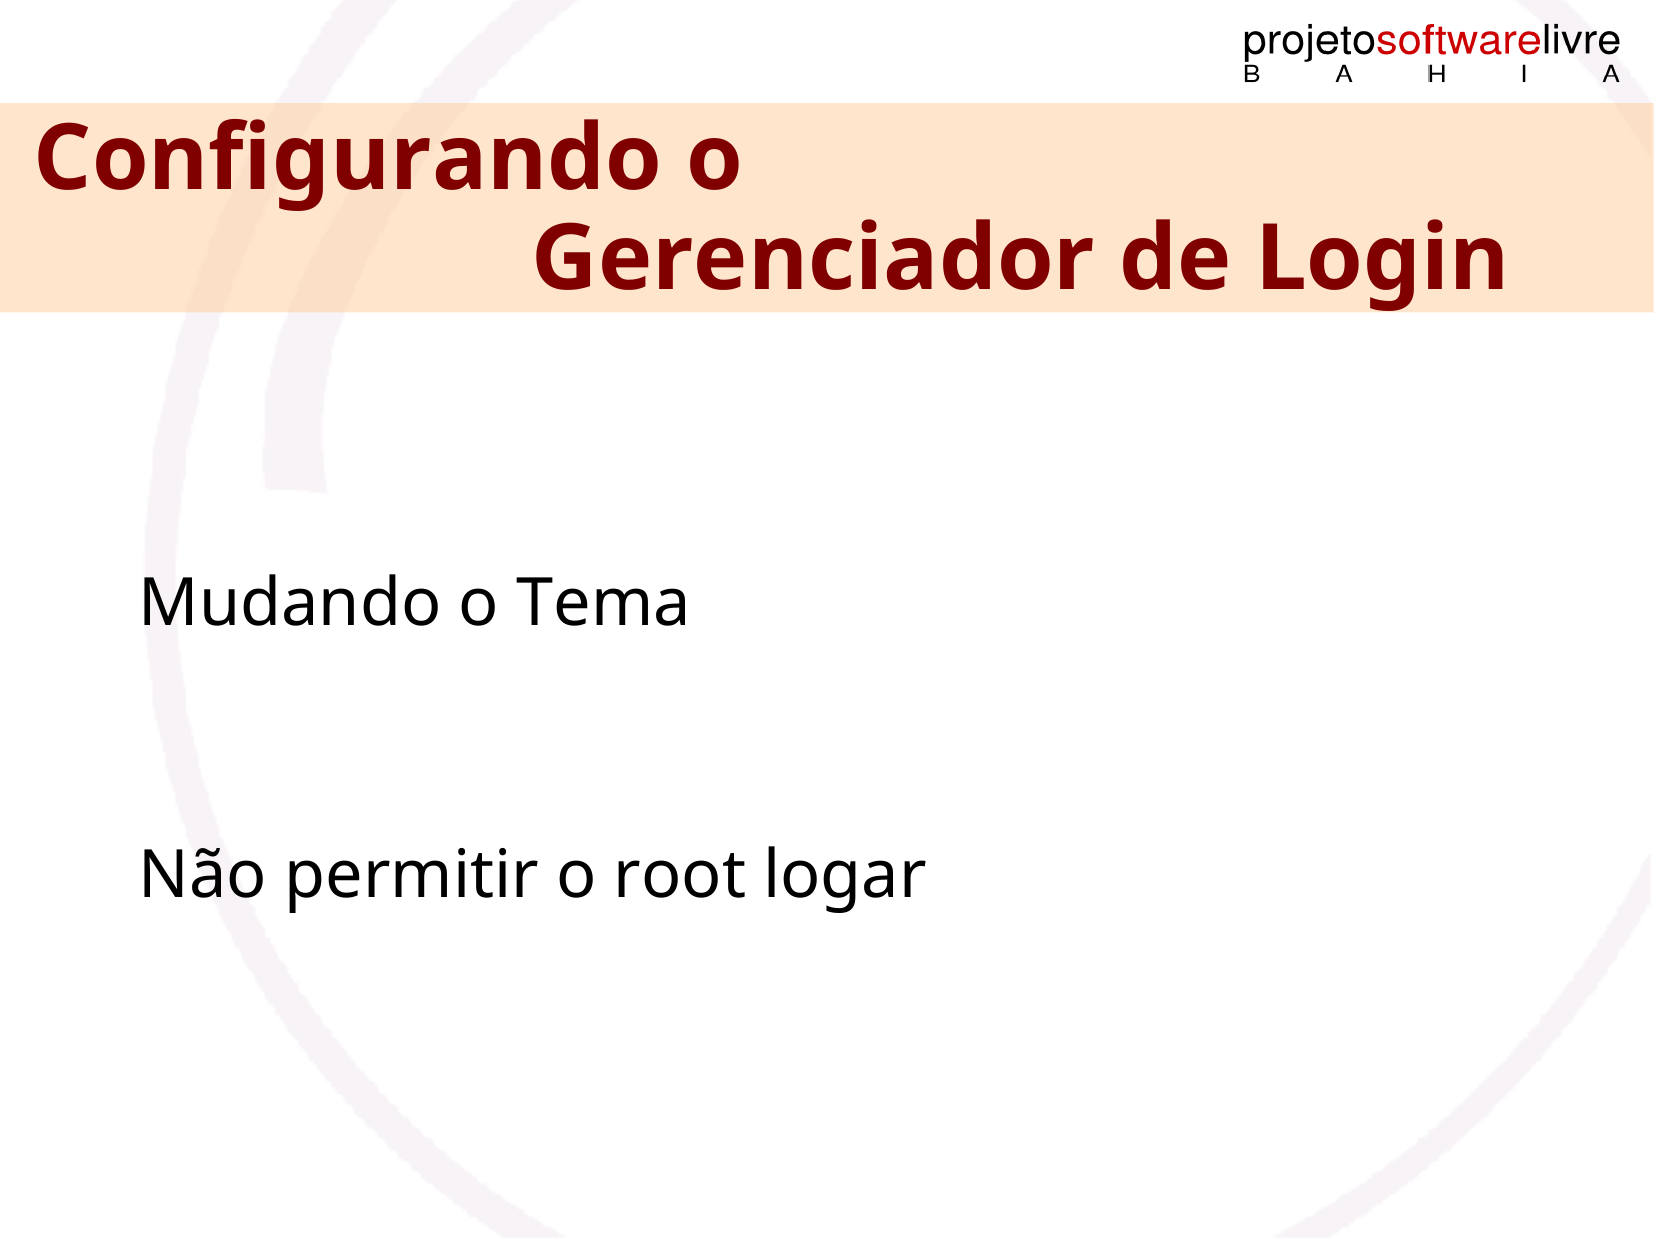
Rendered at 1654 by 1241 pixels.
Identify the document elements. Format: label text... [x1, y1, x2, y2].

title Gerenciador de Login [531, 187, 1654, 321]
picture [0, 313, 1654, 1241]
text_box Mudando o Tema Não permitir o root logar [121, 344, 1534, 1127]
picture [0, 0, 1654, 103]
title Configurando o [33, 95, 833, 213]
